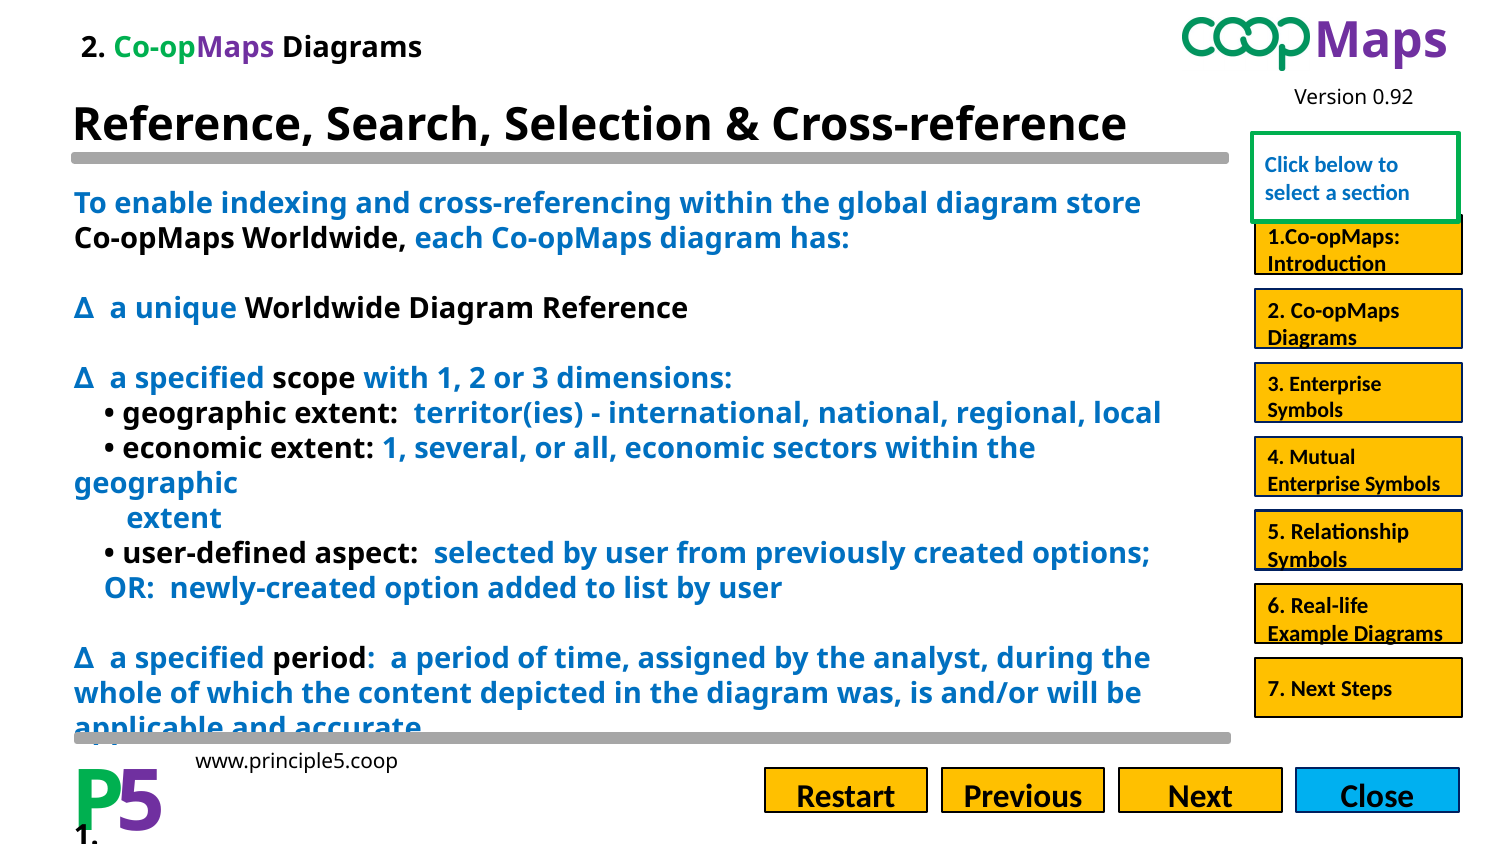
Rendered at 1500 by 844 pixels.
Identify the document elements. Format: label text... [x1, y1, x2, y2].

text_box Click below to select a section [1252, 132, 1459, 222]
text_box Reference, Search, Selection & Cross-reference [59, 88, 1162, 158]
text_box Next [1119, 767, 1282, 813]
text_box 4. Mutual Enterprise Symbols [1254, 436, 1462, 496]
text_box 1.Co-opMaps: Introduction [1254, 215, 1462, 275]
text_box 6. Real-life Example Diagrams [1254, 584, 1462, 644]
text_box Version 0.92 [1281, 73, 1459, 119]
text_box 5 [103, 744, 199, 827]
picture [1181, 17, 1310, 71]
text_box Restart [764, 767, 928, 813]
text_box 2. Co-opMaps Diagrams [1254, 289, 1462, 349]
text_box 2. Co-opMaps Diagrams [68, 22, 435, 71]
text_box www.principle5.coop [177, 744, 473, 783]
text_box 3. Enterprise Symbols [1254, 362, 1462, 422]
text_box [76, 735, 1229, 742]
text_box P [59, 738, 103, 827]
text_box Close [1296, 767, 1459, 813]
text_box Maps [1299, 0, 1460, 76]
text_box Previous [942, 767, 1105, 813]
text_box 5. Relationship Symbols [1254, 510, 1462, 570]
text_box 7. Next Steps [1254, 658, 1462, 718]
text_box To enable indexing and cross-referencing within the global diagram store Co-opMaps Worldwide, each Co-opMaps diagram has: ∆ a unique Worldwide Diagram Reference ∆ a specified scope with 1, 2 or 3 dimensions: • geographic extent: territor(ies) - international, national, regional, local • economic extent: 1, several, or all, economic sectors within the geographic extent • user-defined aspect: selected by user from previously created options; OR: newly-created option added to list by user ∆ a specified period: a period of time, assigned by the analyst, during the whole of which the content depicted in the diagram was, is and/or will be applicable and accurate. [59, 177, 1211, 724]
text_box [74, 154, 1226, 161]
